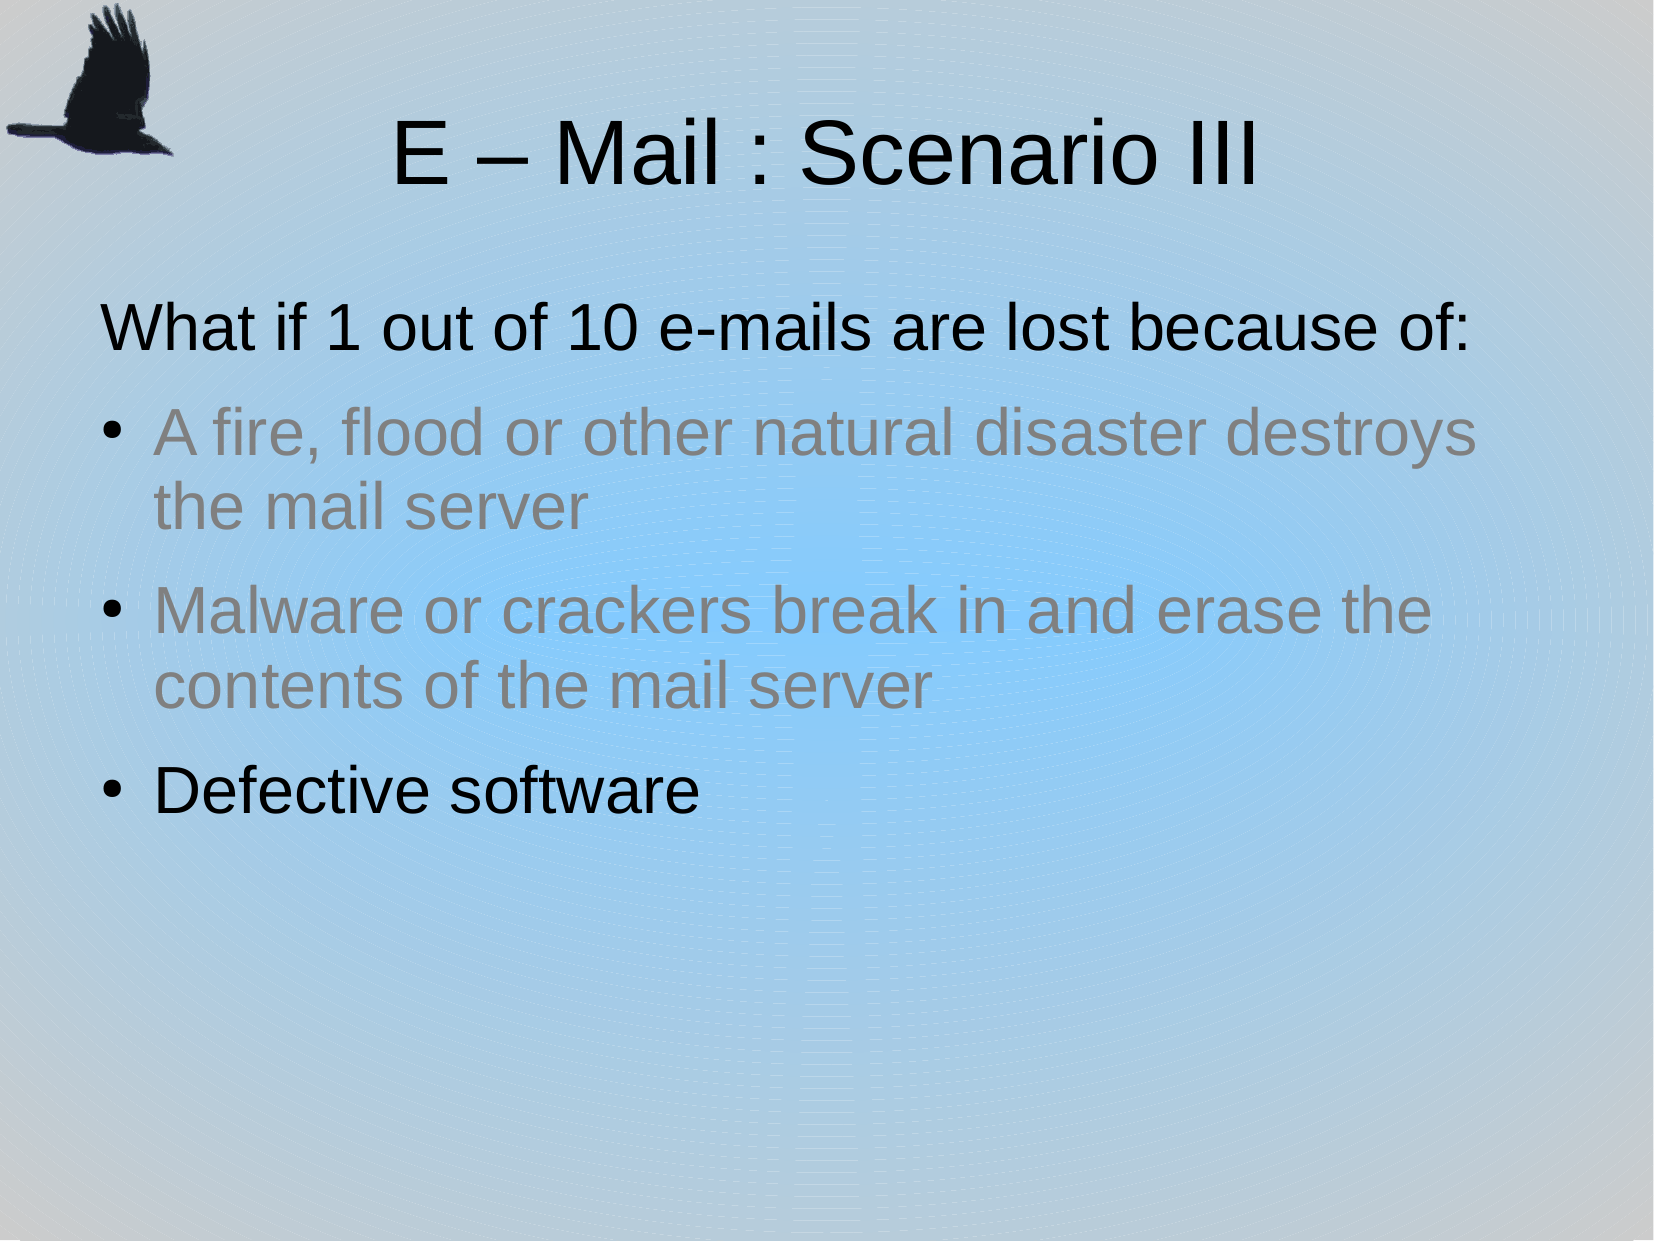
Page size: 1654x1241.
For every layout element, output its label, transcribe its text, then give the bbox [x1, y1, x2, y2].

picture [0, 0, 178, 160]
list What if 1 out of 10 e-mails are lost because of: A fire, flood or other natural disaster destroys the mail server Malware or crackers break in and erase the contents of the mail server Defective software [82, 290, 1571, 1094]
title E – Mail : Scenario III [82, 56, 1571, 250]
